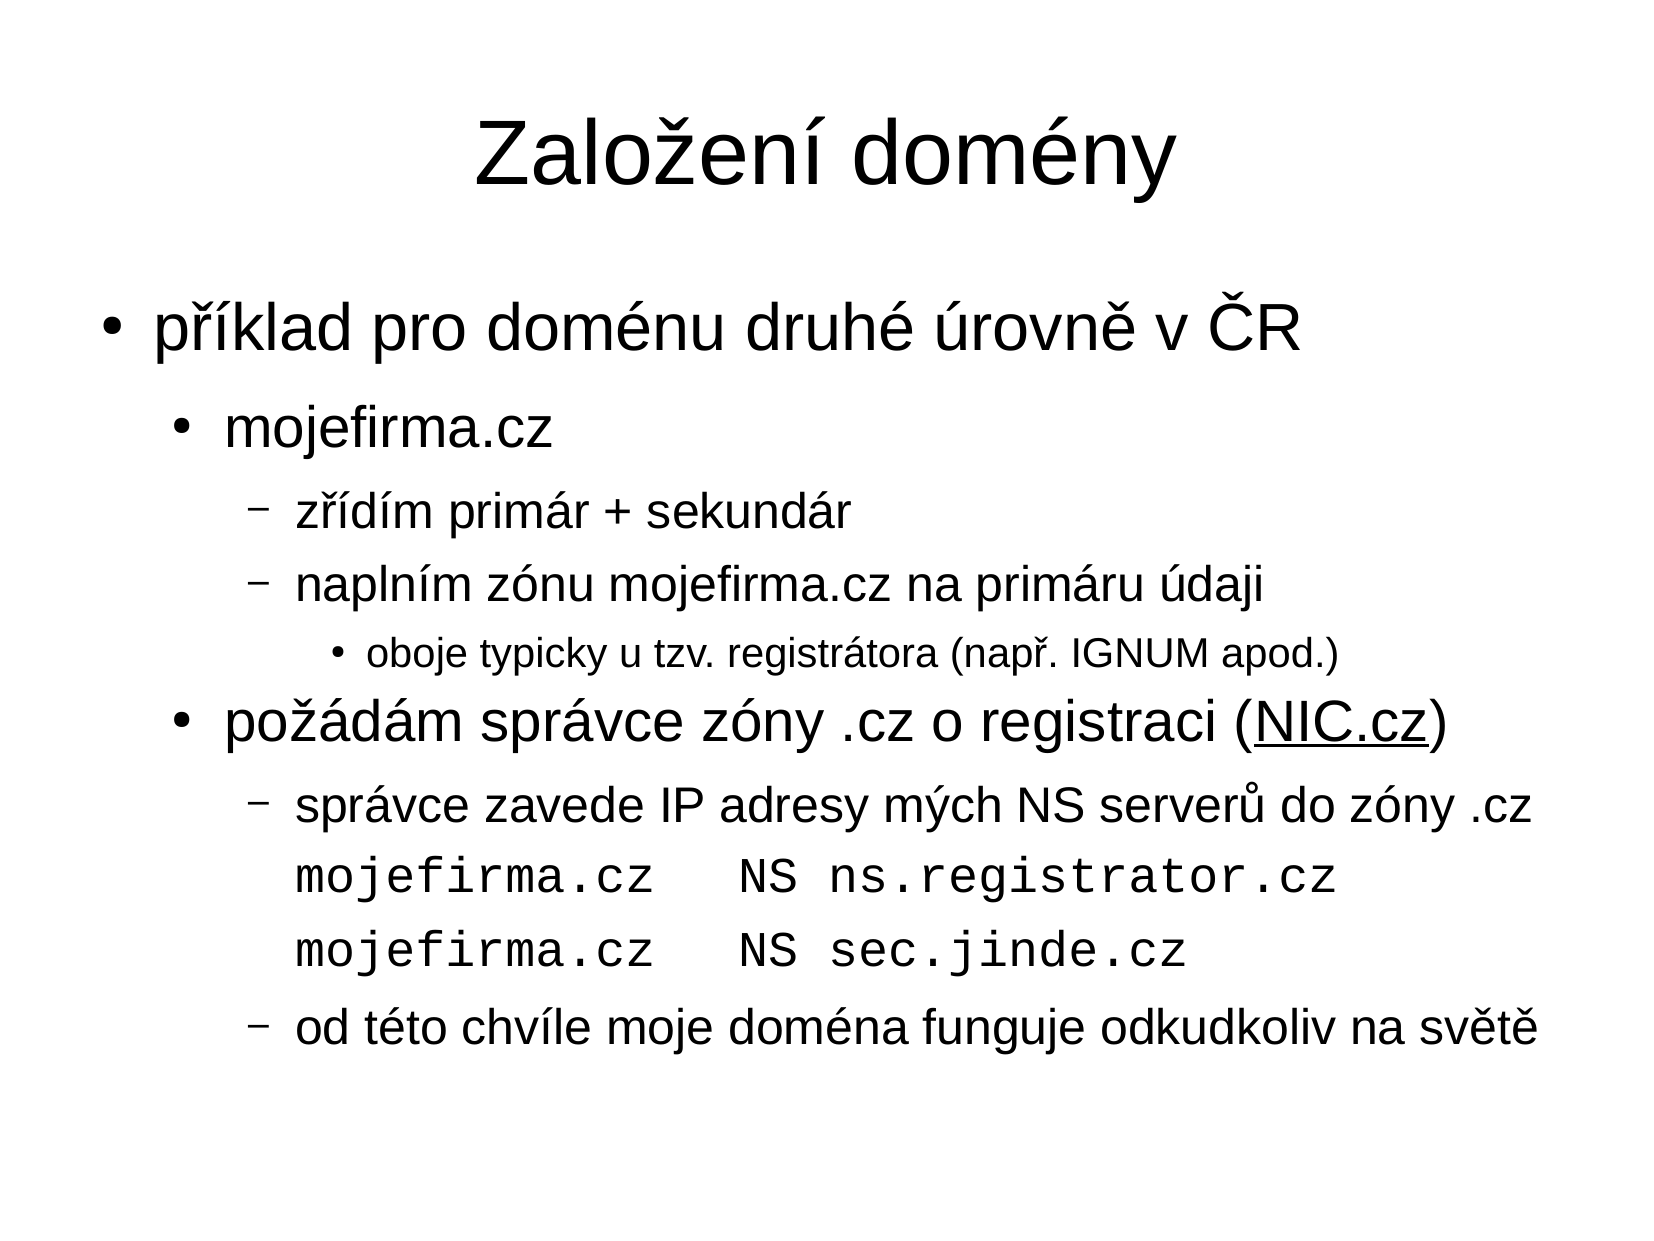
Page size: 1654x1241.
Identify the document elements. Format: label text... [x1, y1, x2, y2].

list příklad pro doménu druhé úrovně v ČR mojefirma.cz zřídím primár + sekundár naplním zónu mojefirma.cz na primáru údaji oboje typicky u tzv. registrátora (např. IGNUM apod.) požádám správce zóny .cz o registraci (NIC.cz) správce zavede IP adresy mých NS serverů do zóny .cz mojefirma.cz NS ns.registrator.cz mojefirma.cz NS sec.jinde.cz od této chvíle moje doména funguje odkudkoliv na světě [82, 290, 1571, 1056]
title Založení domény [82, 49, 1571, 257]
